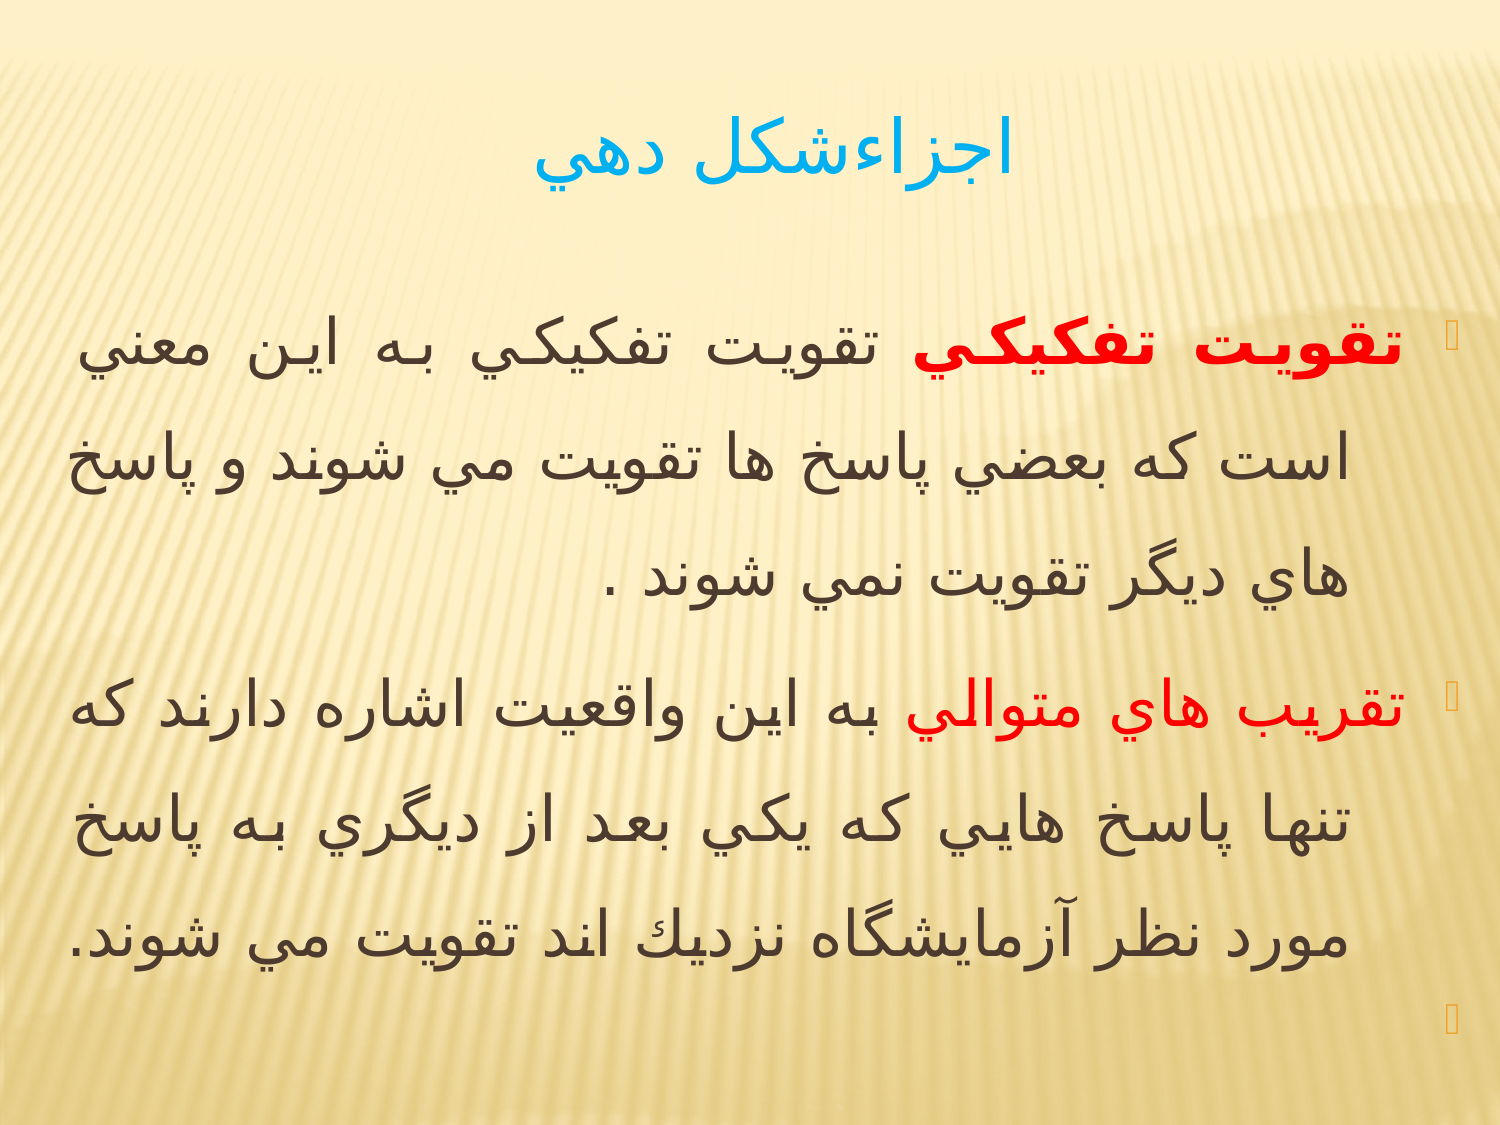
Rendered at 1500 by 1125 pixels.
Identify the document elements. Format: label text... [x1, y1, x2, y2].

list تقويت تفكيكي تقويت تفكيكي به اين معني است كه بعضي پاسخ ها تقويت مي شوند و پاسخ هاي ديگر تقويت نمي شوند . تقريب هاي متوالي به اين واقعيت اشاره دارند كه تنها پاسخ هايي كه يكي بعد از ديگري به پاسخ مورد نظر آزمايشگاه نزديك اند تقويت مي شوند. [50, 254, 1476, 998]
title اجزاءشكل دهي [50, 75, 1476, 213]
